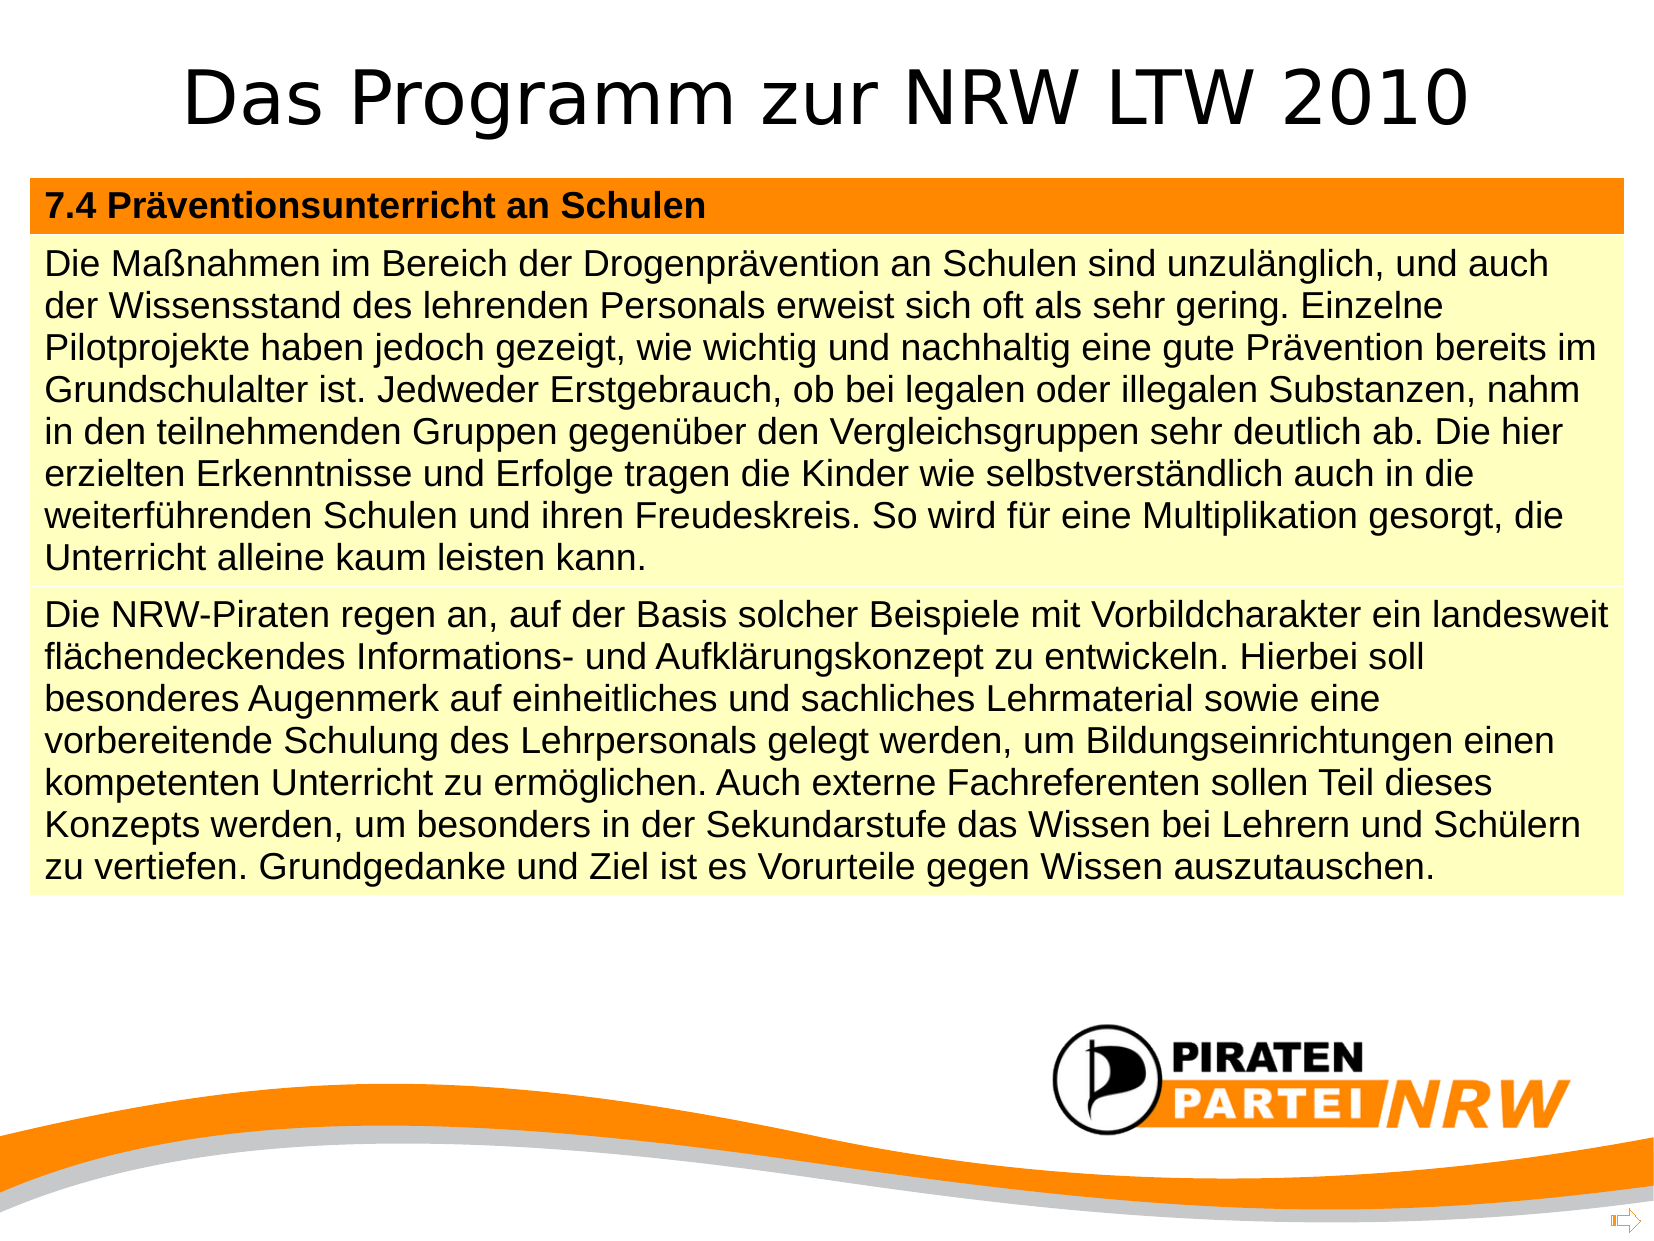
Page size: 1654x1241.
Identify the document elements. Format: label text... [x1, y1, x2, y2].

picture [1045, 1021, 1579, 1140]
title Das Programm zur NRW LTW 2010 [82, 54, 1571, 143]
table_cell Die Maßnahmen im Bereich der Drogenprävention an Schulen sind unzulänglich, und auch der Wissensstand des lehrenden Personals erweist sich oft als sehr gering. Einzelne Pilotprojekte haben jedoch gezeigt, wie wichtig und nachhaltig eine gute Prävention bereits im Grundschulalter ist. Jedweder Erstgebrauch, ob bei legalen oder illegalen Substanzen, nahm in den teilnehmenden Gruppen gegenüber den Vergleichsgruppen sehr deutlich ab. Die hier erzielten Erkenntnisse und Erfolge tragen die Kinder wie selbstverständlich auch in die weiterführenden Schulen und ihren Freudeskreis. So wird für eine Multiplikation gesorgt, die Unterricht alleine kaum leisten kann. [30, 235, 1624, 586]
table_header 7.4 Präventionsunterricht an Schulen [30, 178, 1624, 234]
table_cell Die NRW-Piraten regen an, auf der Basis solcher Beispiele mit Vorbildcharakter ein landesweit flächendeckendes Informations- und Aufklärungskonzept zu entwickeln. Hierbei soll besonderes Augenmerk auf einheitliches und sachliches Lehrmaterial sowie eine vorbereitende Schulung des Lehrpersonals gelegt werden, um Bildungseinrichtungen einen kompetenten Unterricht zu ermöglichen. Auch externe Fachreferenten sollen Teil dieses Konzepts werden, um besonders in der Sekundarstufe das Wissen bei Lehrern und Schülern zu vertiefen. Grundgedanke und Ziel ist es Vorurteile gegen Wissen auszutauschen. [30, 587, 1624, 895]
